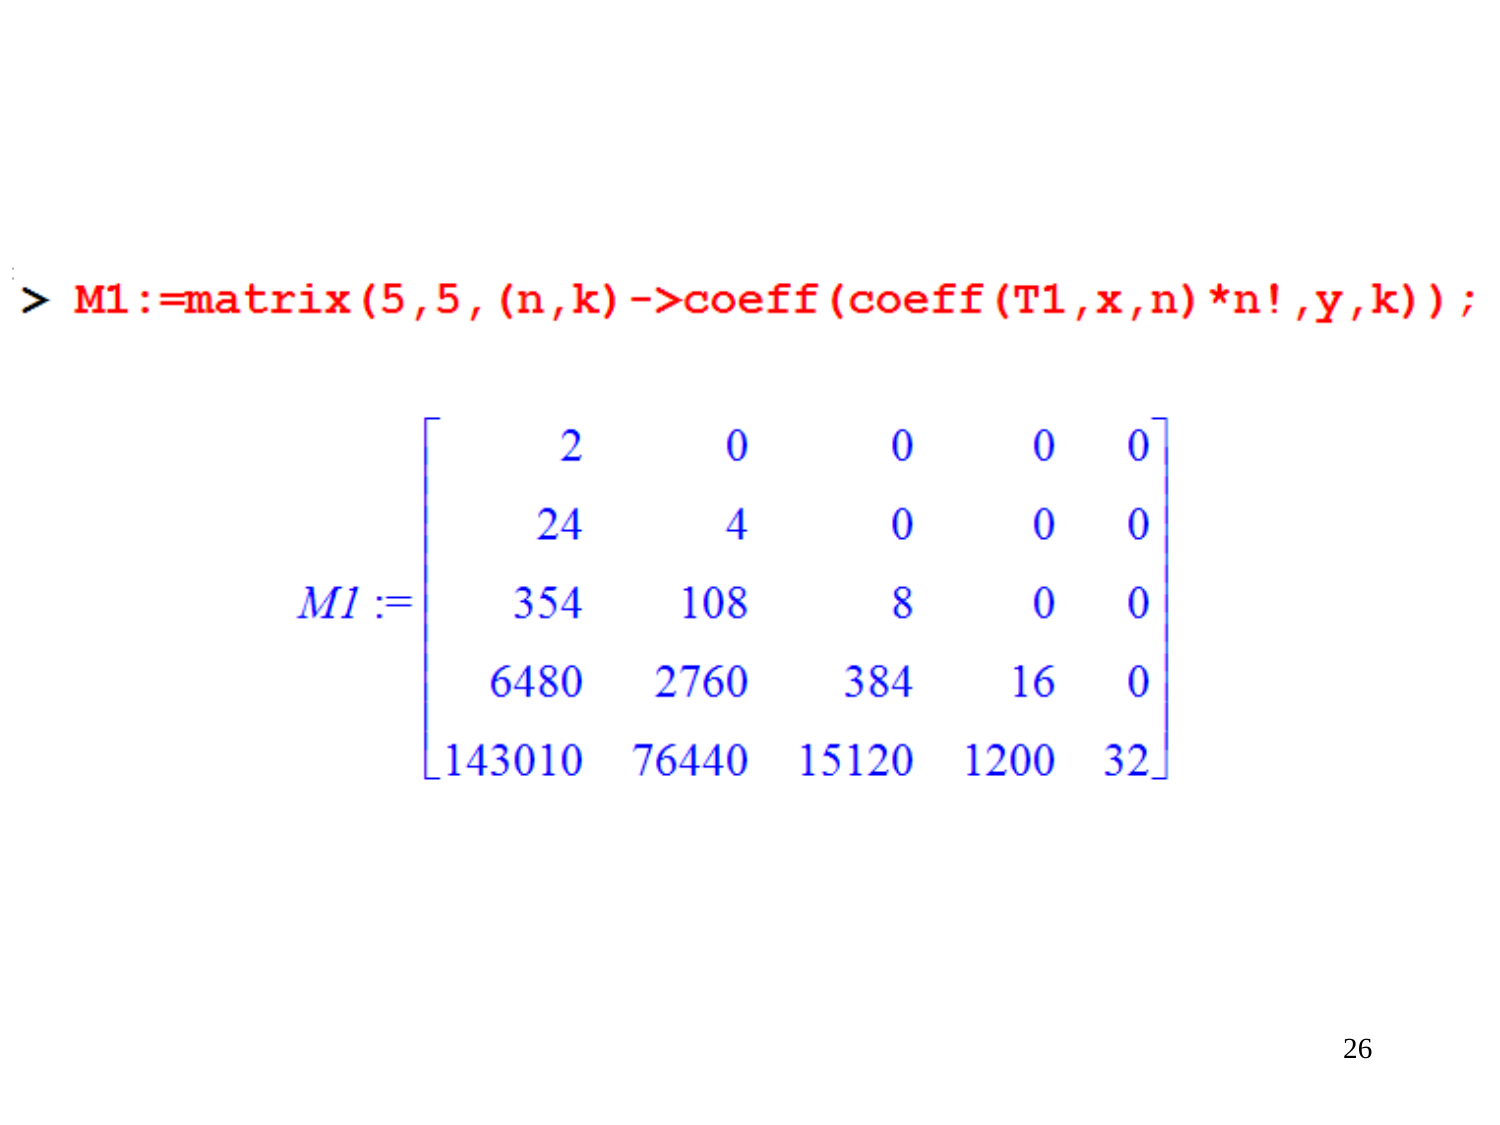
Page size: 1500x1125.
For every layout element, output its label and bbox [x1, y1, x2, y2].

picture [274, 399, 1225, 800]
picture [12, 265, 1488, 338]
